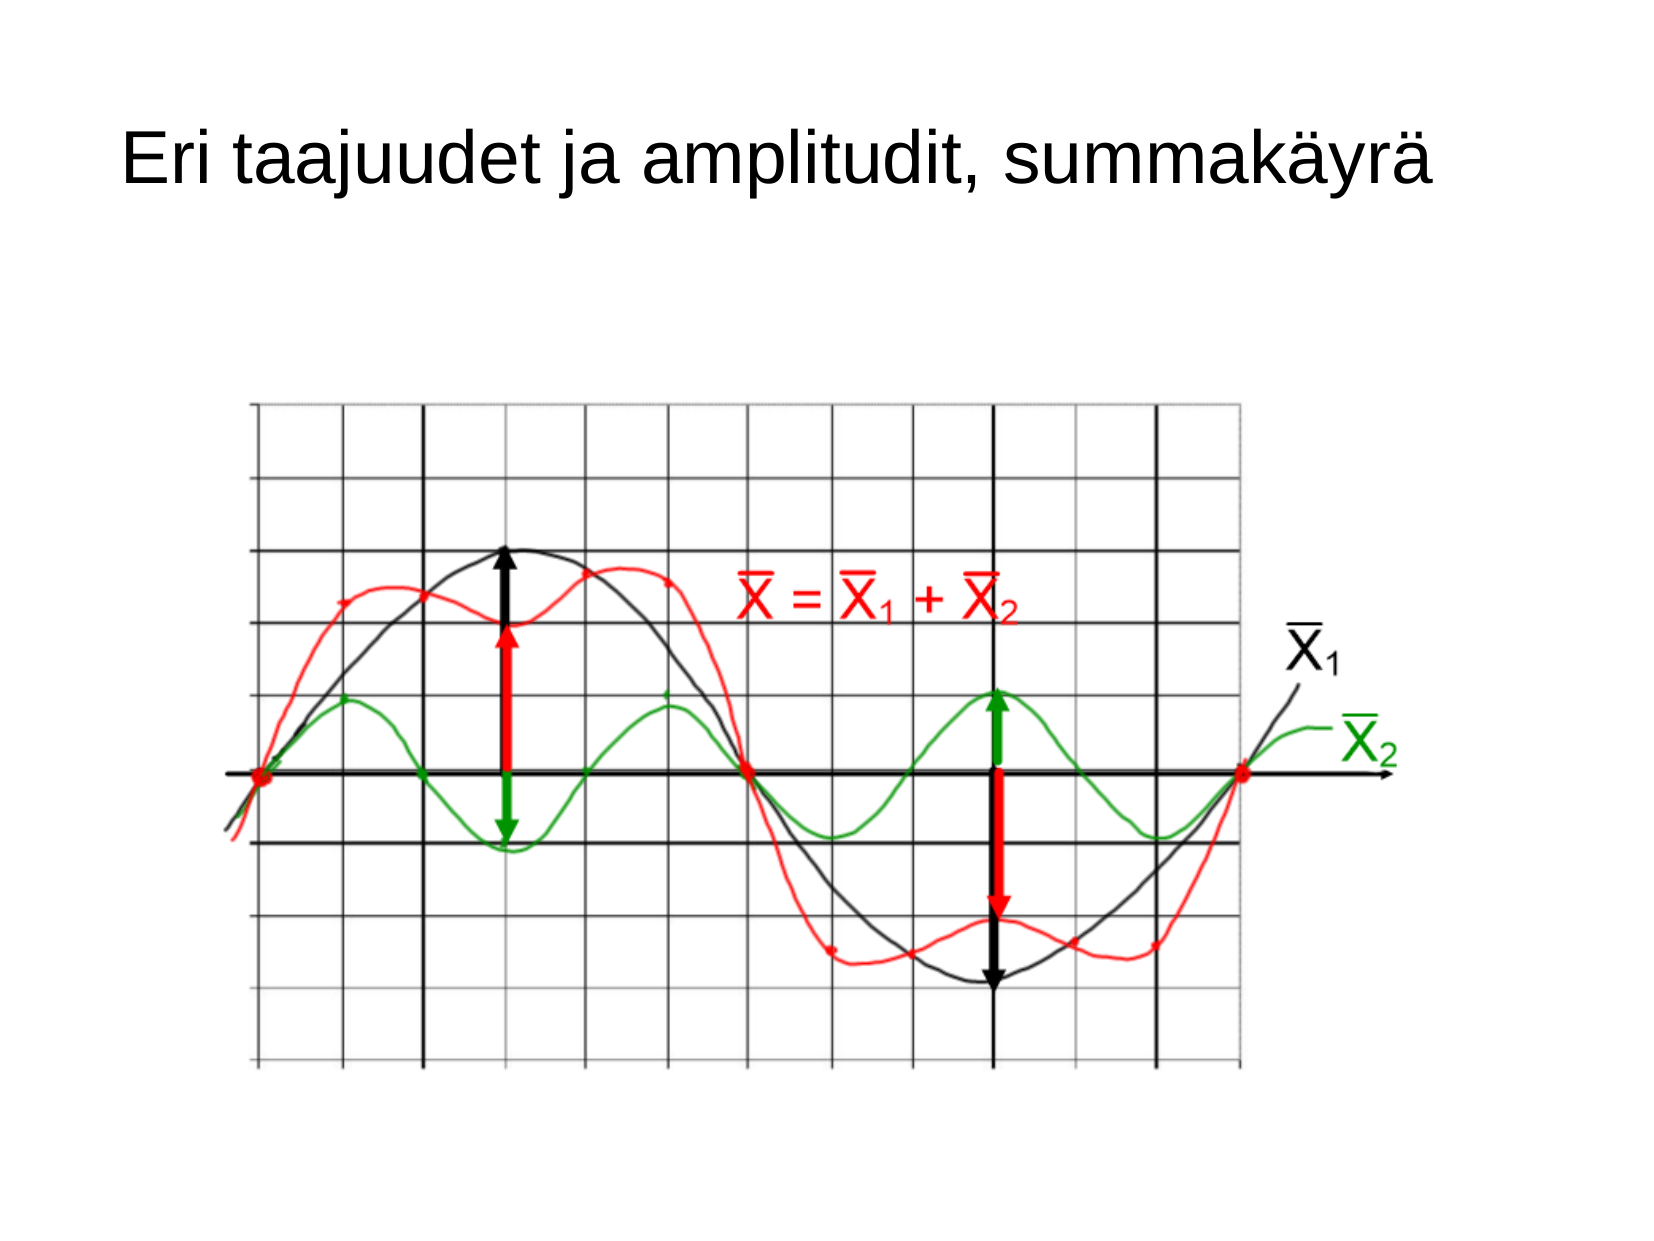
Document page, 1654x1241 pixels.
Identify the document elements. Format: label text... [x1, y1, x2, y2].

picture [112, 283, 1509, 1194]
text_box Eri taajuudet ja amplitudit, summakäyrä [105, 108, 1524, 213]
